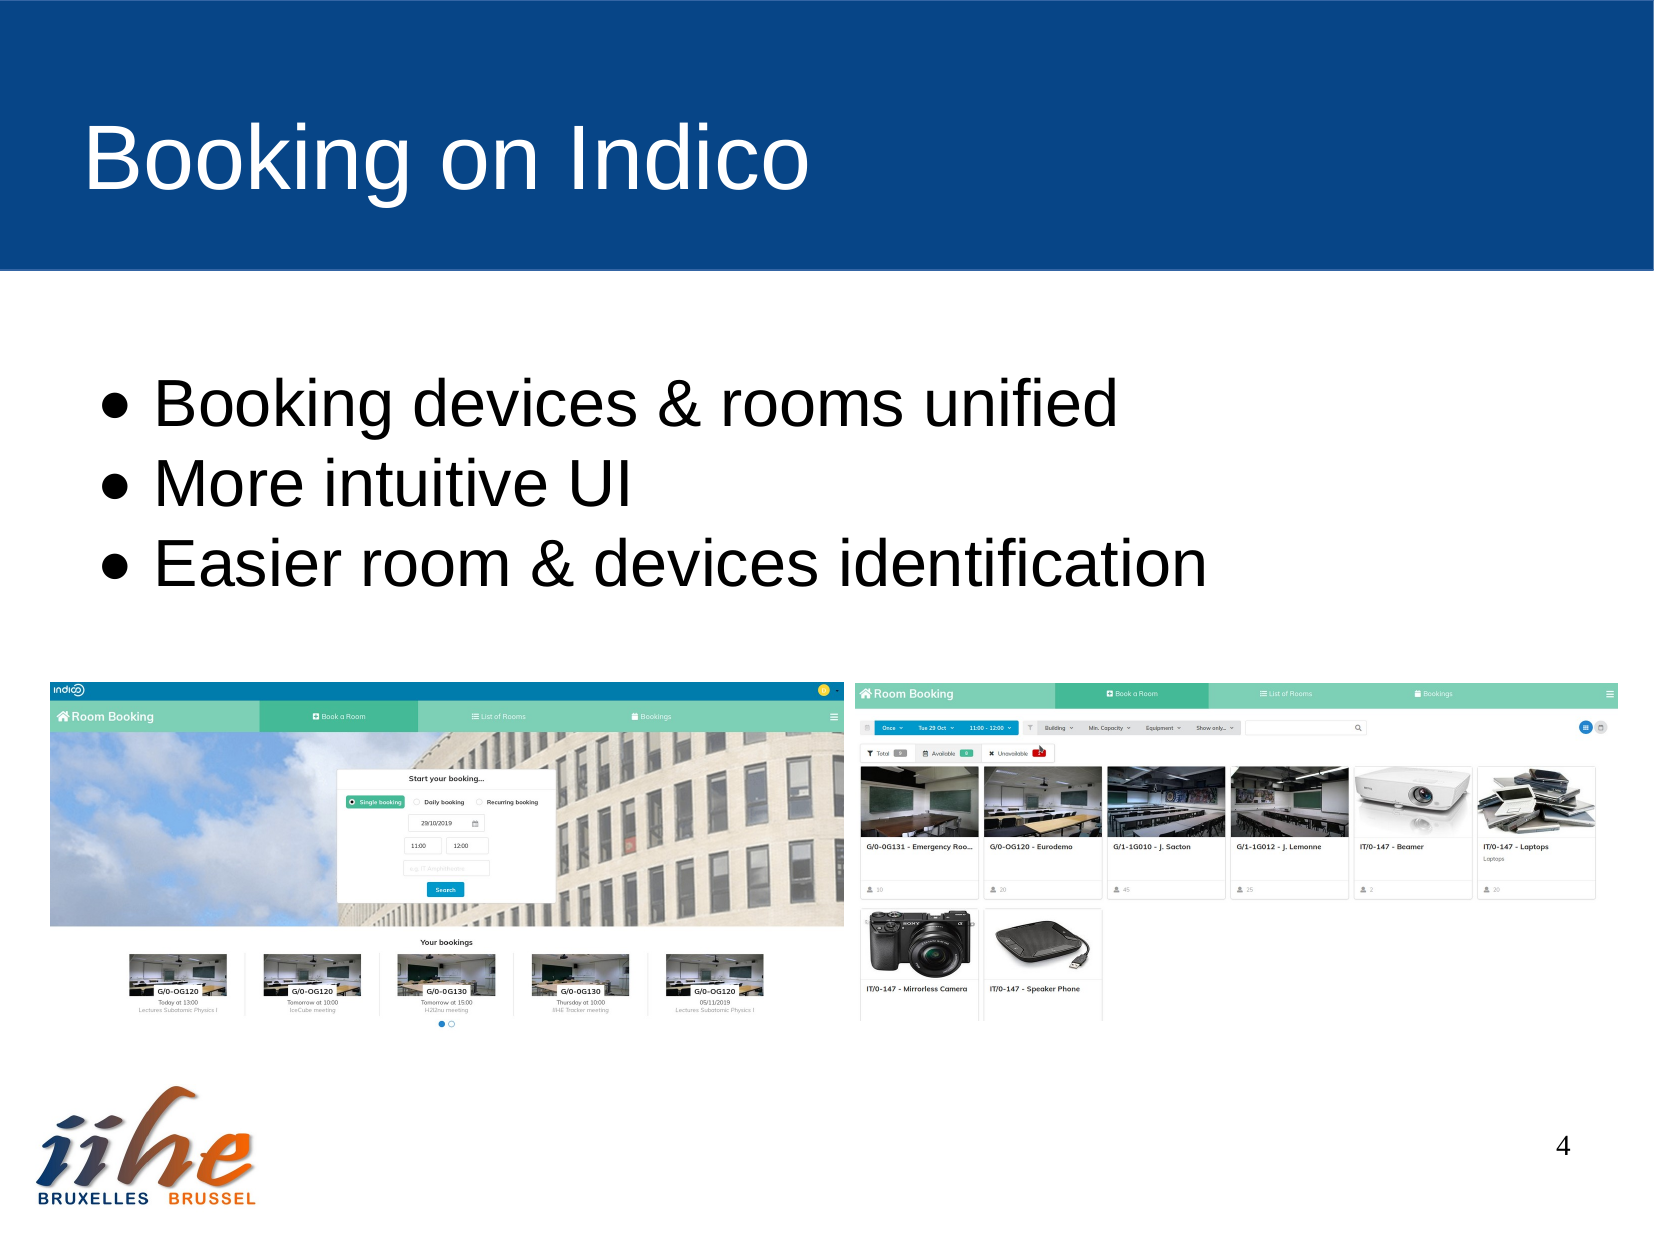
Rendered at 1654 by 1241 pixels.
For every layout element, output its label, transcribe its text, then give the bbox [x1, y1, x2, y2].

picture [819, 685, 829, 696]
picture [27, 1084, 267, 1236]
text_box Booking devices & rooms unified More intuitive UI Easier room & devices identification [82, 359, 1571, 1010]
picture [855, 683, 1618, 1021]
text_box Booking on Indico [82, 49, 1571, 257]
picture [50, 701, 844, 1033]
